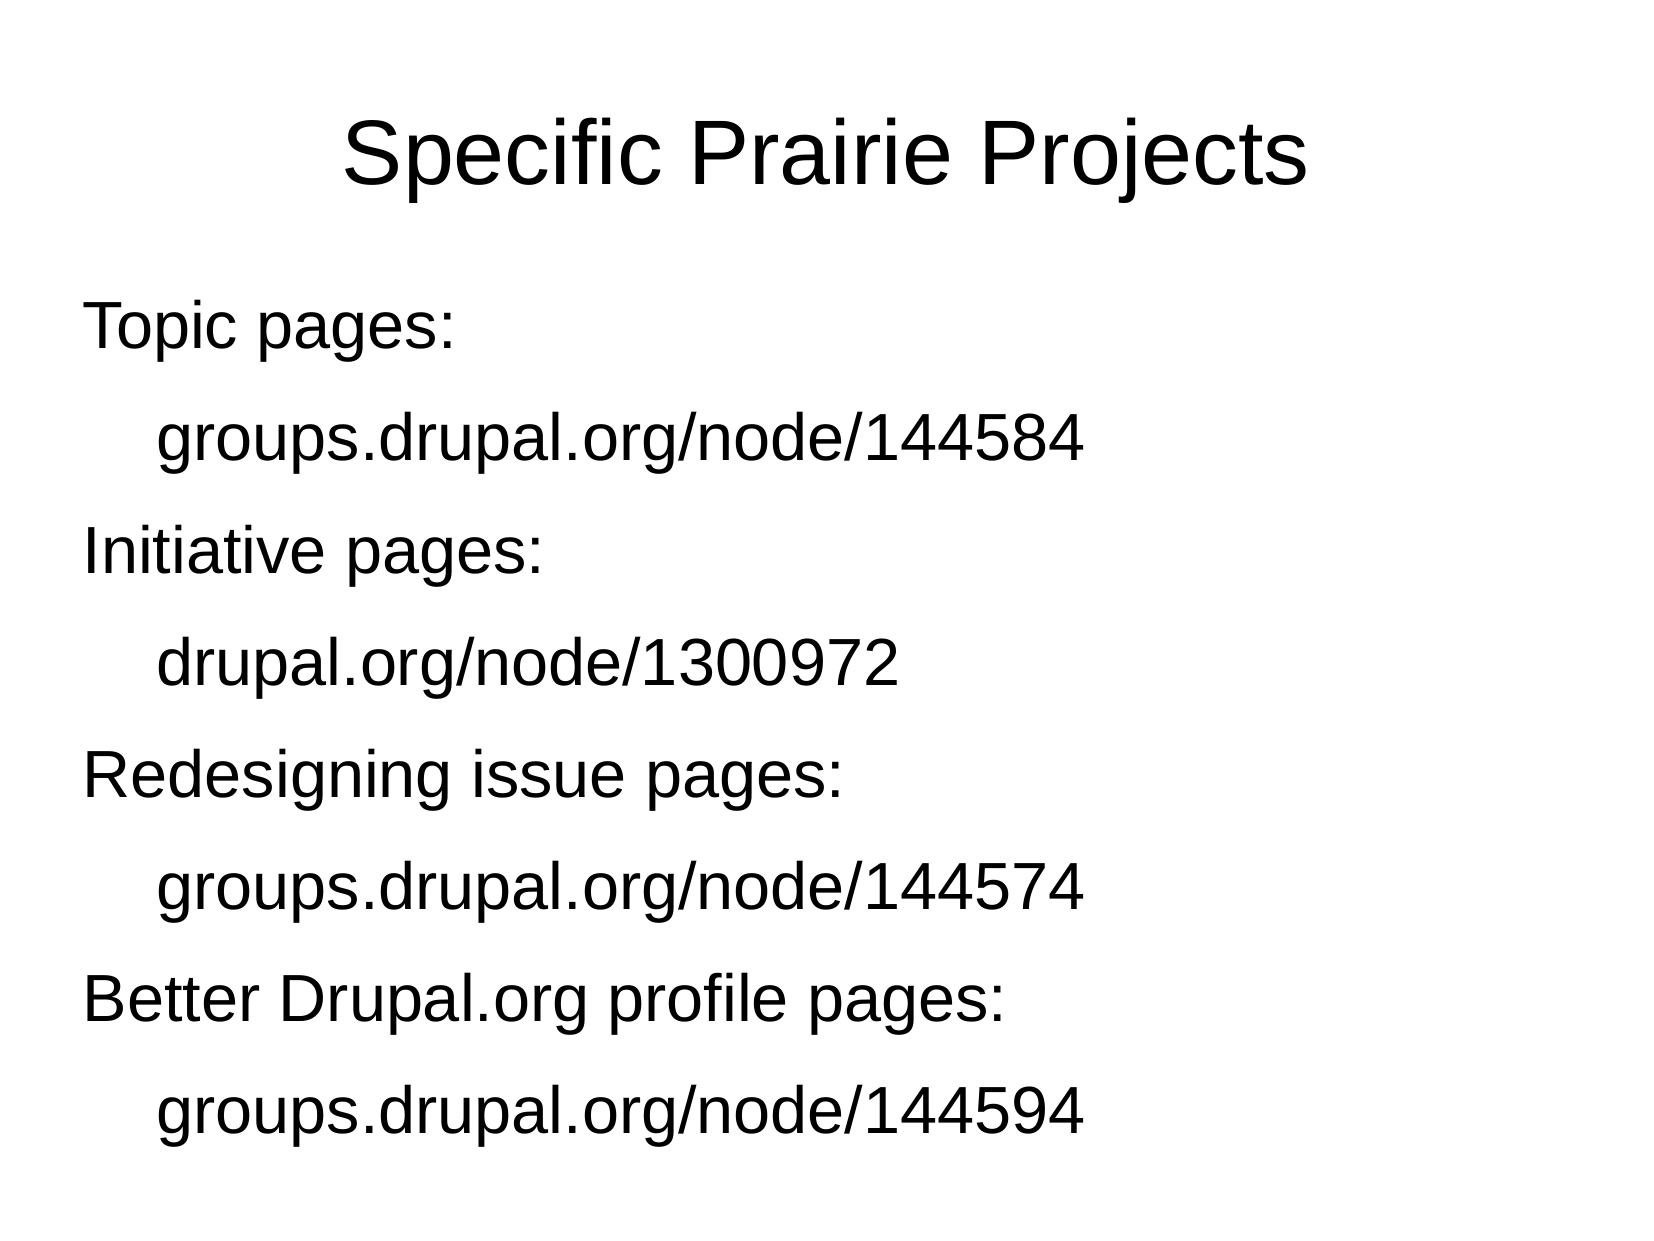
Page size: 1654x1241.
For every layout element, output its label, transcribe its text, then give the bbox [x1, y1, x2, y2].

title Specific Prairie Projects [82, 56, 1571, 250]
subtitle Topic pages: groups.drupal.org/node/144584 Initiative pages: drupal.org/node/1300972 Redesigning issue pages: groups.drupal.org/node/144574 Better Drupal.org profile pages: groups.drupal.org/node/144594 [82, 270, 1571, 1129]
